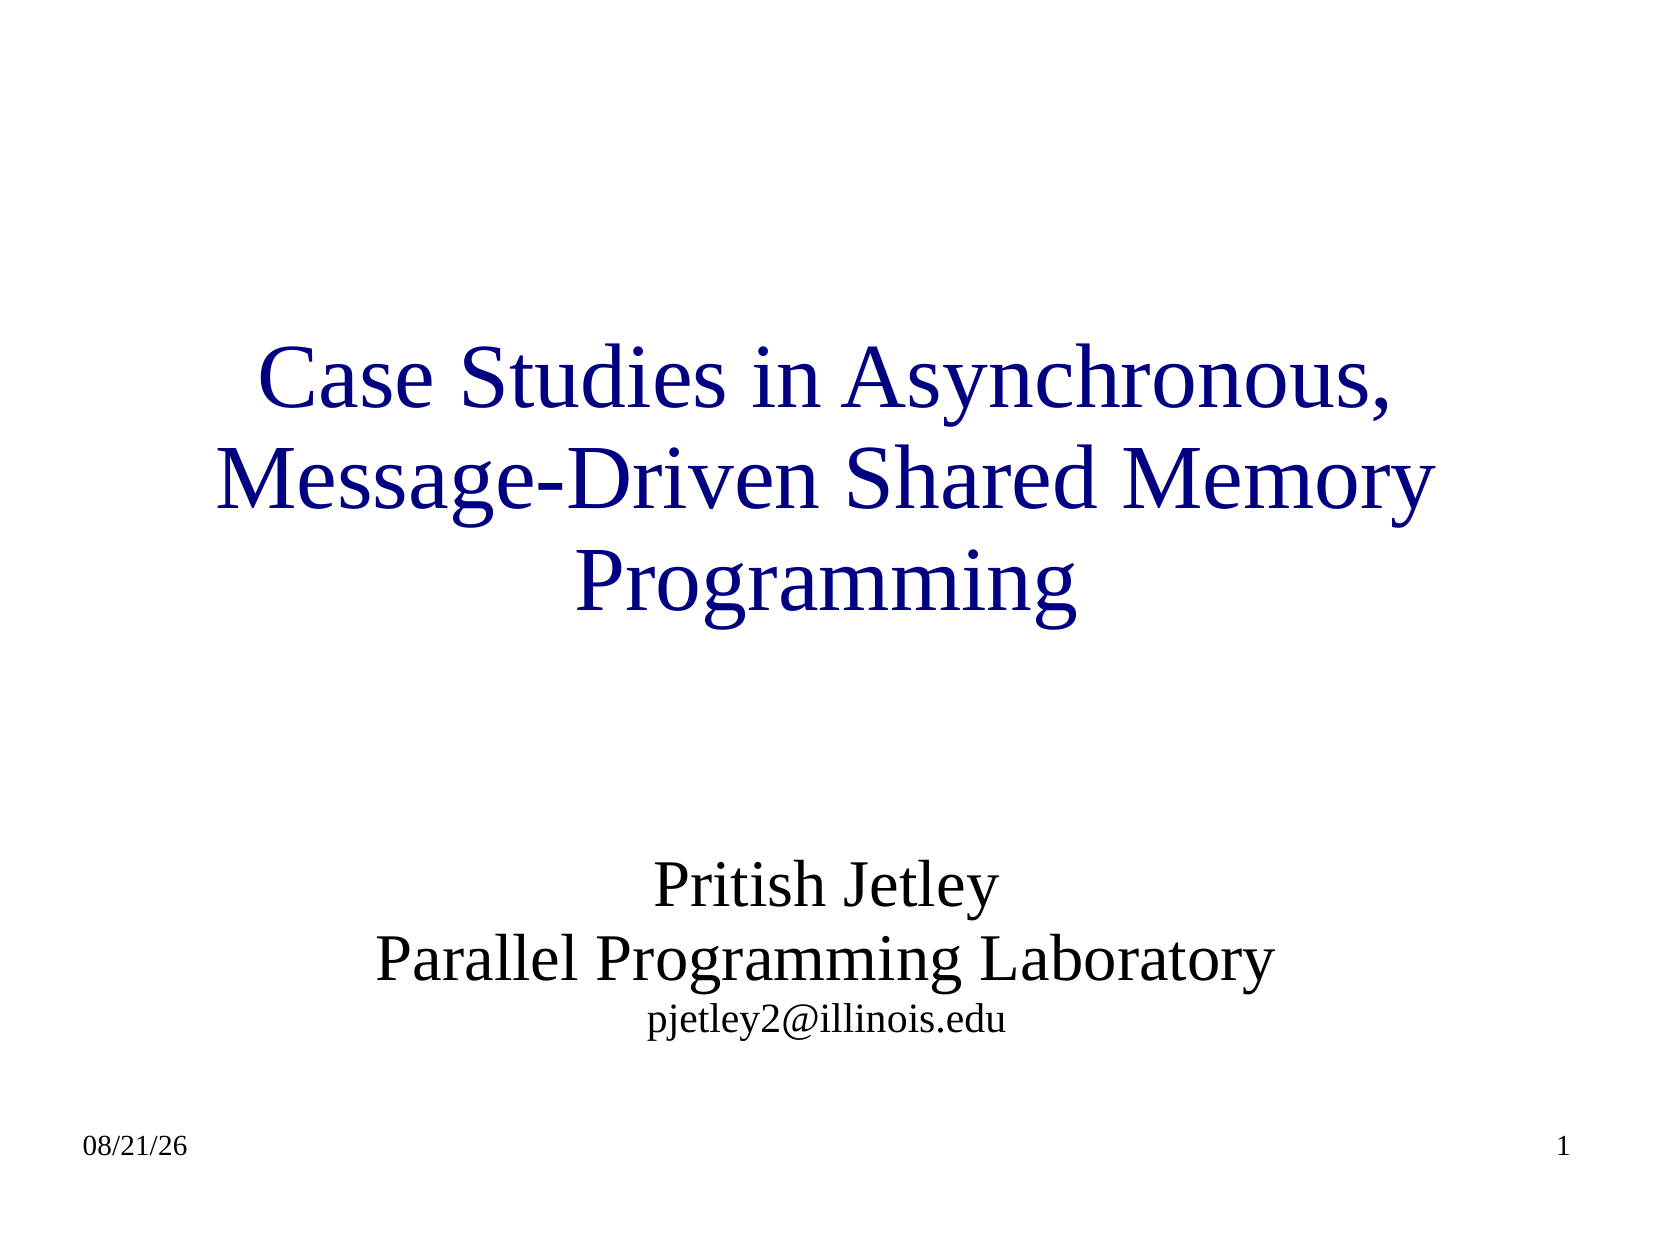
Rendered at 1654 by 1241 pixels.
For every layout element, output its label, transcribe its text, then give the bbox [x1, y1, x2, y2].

subtitle Pritish Jetley Parallel Programming Laboratory pjetley2@illinois.edu [82, 787, 1571, 1102]
title Case Studies in Asynchronous, Message-Driven Shared Memory Programming [82, 311, 1571, 645]
